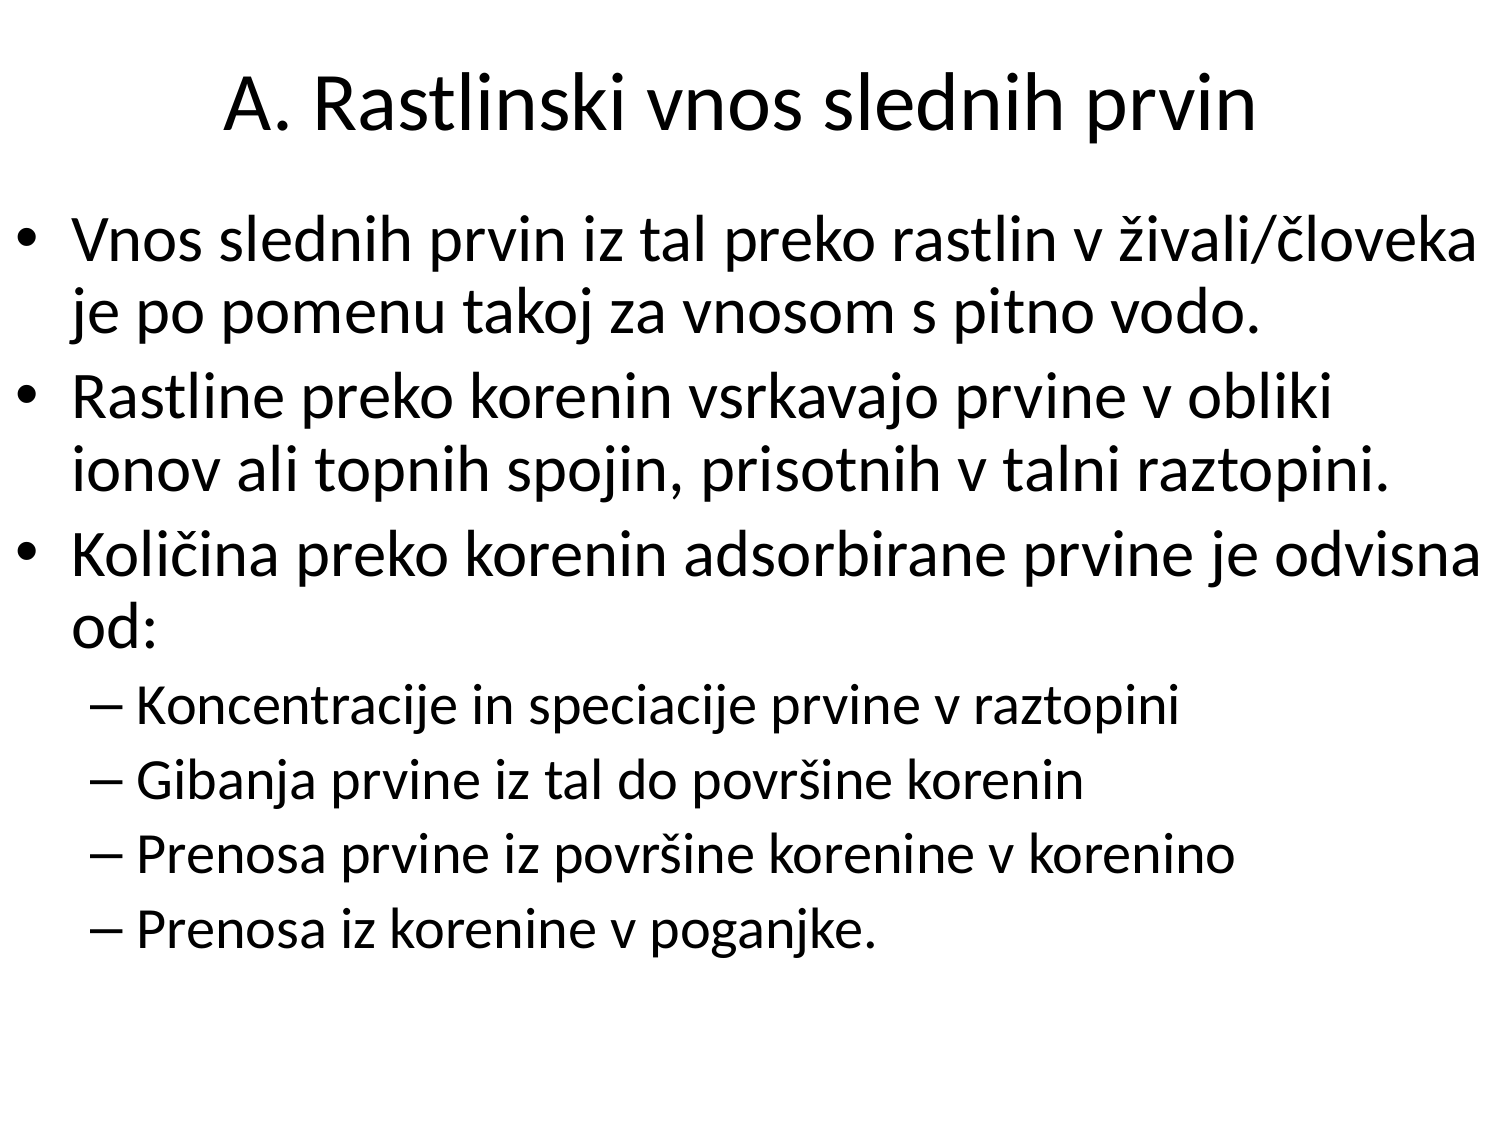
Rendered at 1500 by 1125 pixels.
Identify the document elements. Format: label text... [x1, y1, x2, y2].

title A. Rastlinski vnos slednih prvin [76, 0, 1427, 188]
list Vnos slednih prvin iz tal preko rastlin v živali/človeka je po pomenu takoj za vnosom s pitno vodo. Rastline preko korenin vsrkavajo prvine v obliki ionov ali topnih spojin, prisotnih v talni raztopini. Količina preko korenin adsorbirane prvine je odvisna od: Koncentracije in speciacije prvine v raztopini Gibanja prvine iz tal do površine korenin Prenosa prvine iz površine korenine v korenino Prenosa iz korenine v poganjke. [0, 196, 1500, 1125]
